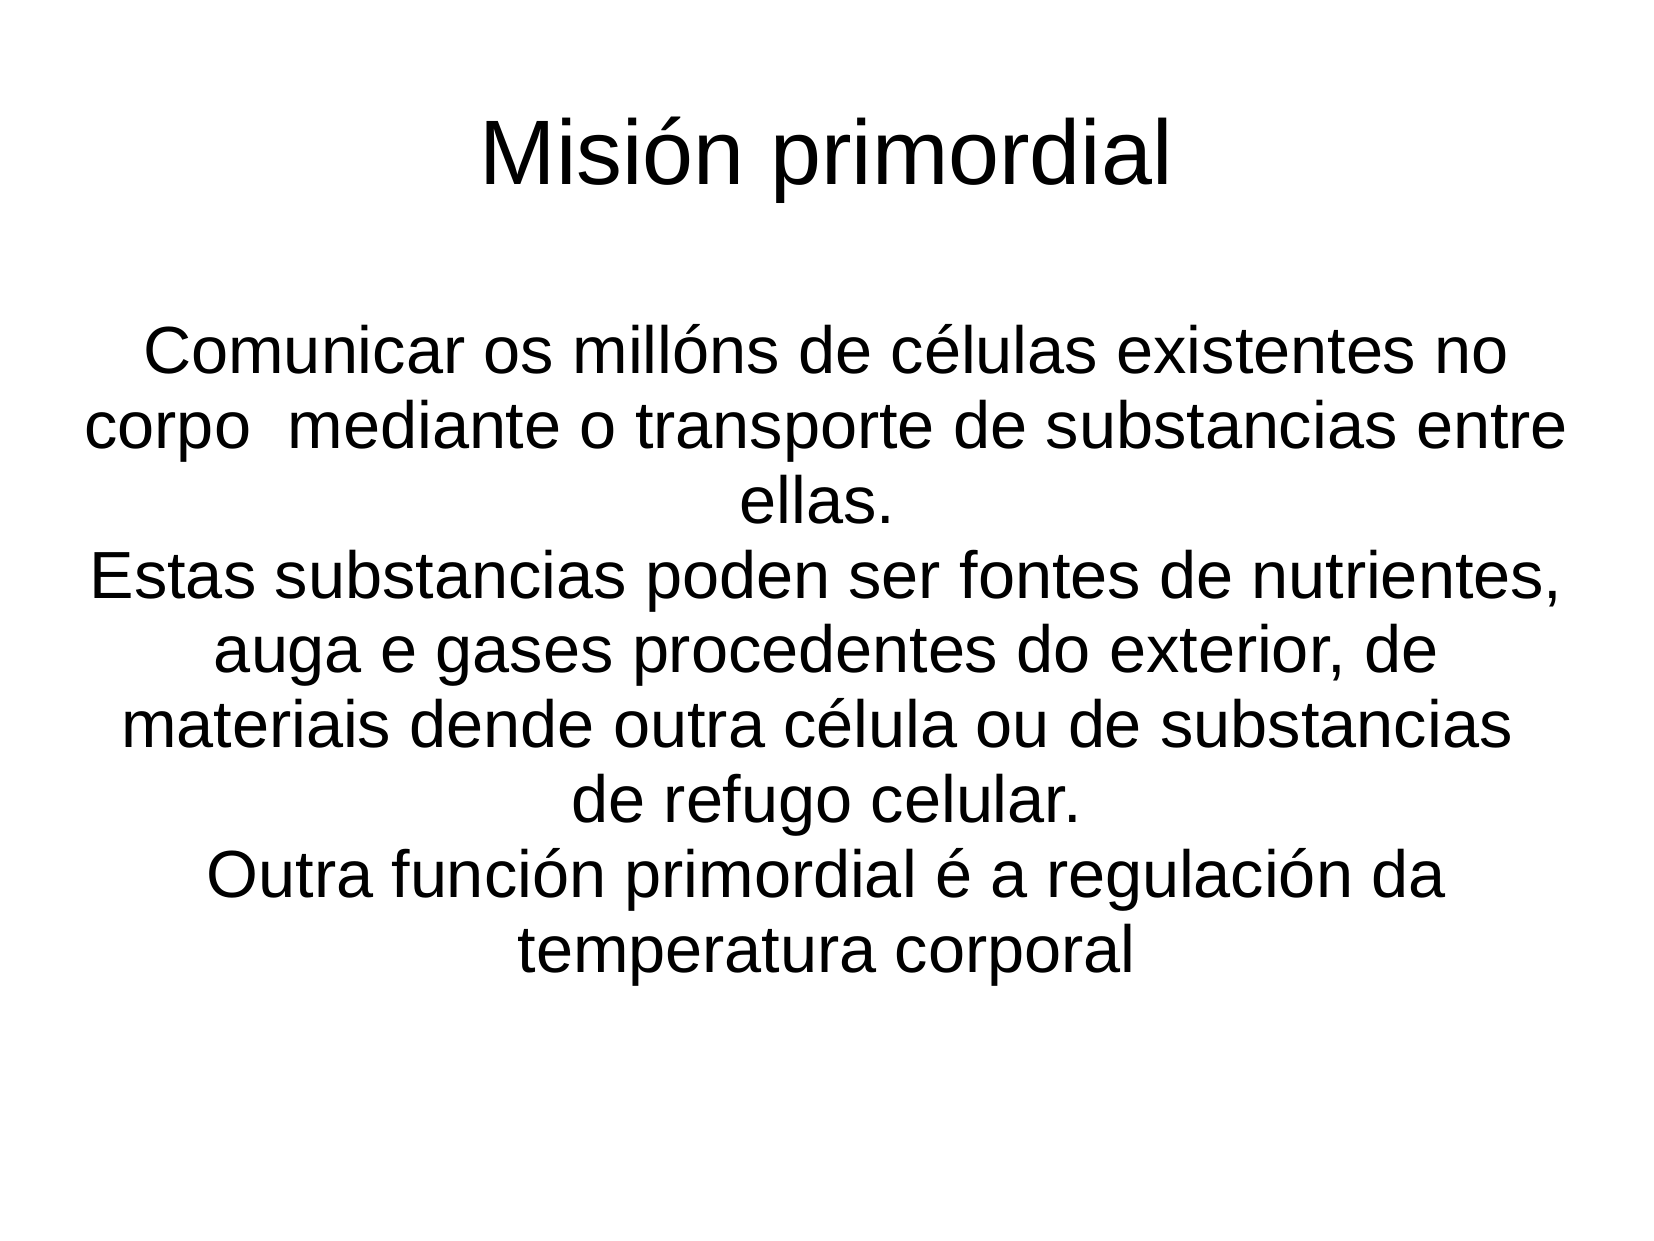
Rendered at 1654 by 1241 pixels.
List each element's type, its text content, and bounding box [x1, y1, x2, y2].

subtitle Comunicar os millóns de células existentes no corpo mediante o transporte de substancias entre ellas. Estas substancias poden ser fontes de nutrientes, auga e gases procedentes do exterior, de materiais dende outra célula ou de substancias de refugo celular. Outra función primordial é a regulación da temperatura corporal [82, 290, 1571, 1010]
title Misión primordial [82, 49, 1571, 257]
